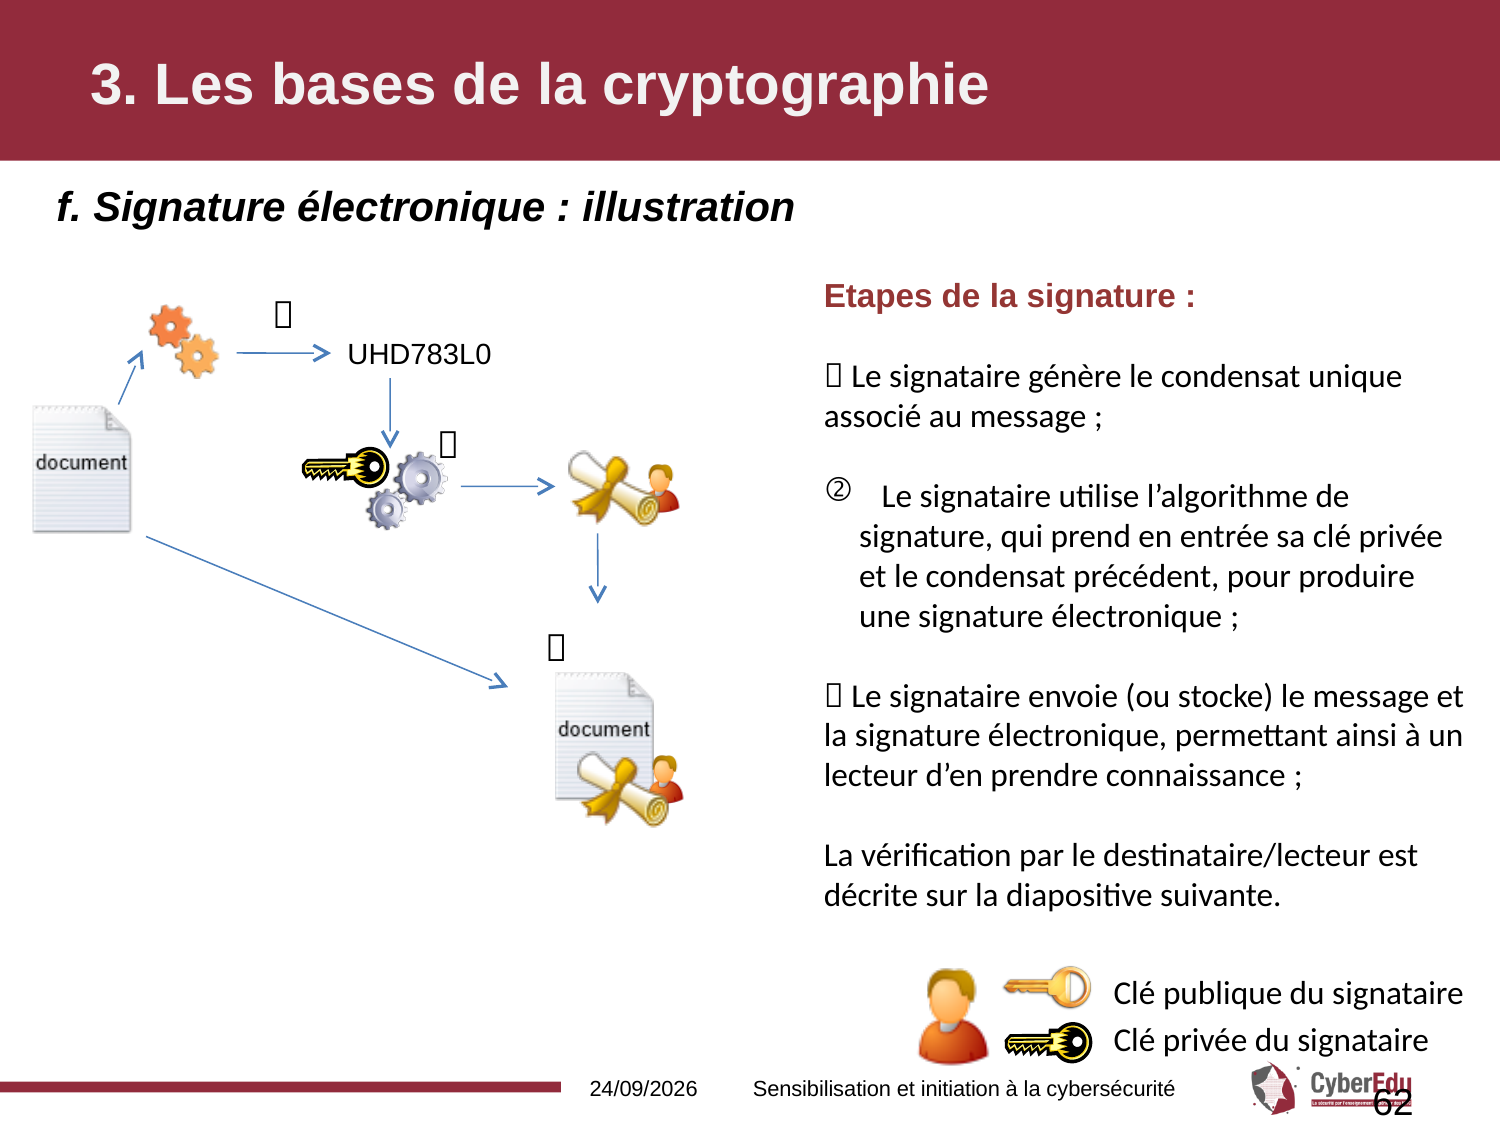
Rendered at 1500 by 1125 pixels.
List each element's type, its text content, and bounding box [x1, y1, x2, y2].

title 3. Les bases de la cryptographie [75, 1, 1425, 161]
picture [147, 304, 221, 379]
picture [1246, 1067, 1412, 1115]
picture [1378, 1101, 1388, 1113]
picture [903, 965, 1098, 1079]
footer Sensibilisation et initiation à la cybersécurité [738, 1057, 1236, 1118]
text_box UHD783L0 [332, 327, 507, 378]
text_box Clé publique du signataire [1098, 964, 1483, 1011]
picture [297, 426, 449, 534]
slide_number 15/11/2020 [561, 1057, 727, 1118]
picture [17, 404, 147, 534]
text_box  [422, 414, 475, 474]
picture [567, 441, 687, 537]
text_box  [257, 283, 310, 344]
text_box Clé privée du signataire [1098, 1011, 1483, 1067]
text_box f. Signature électronique : illustration [41, 172, 1471, 268]
picture [555, 672, 691, 838]
text_box  [530, 617, 583, 677]
text_box Etapes de la signature :  Le signataire génère le condensat unique associé au message ; Le signataire utilise l’algorithme de signature, qui prend en entrée sa clé privée et le condensat précédent, pour produire une signature électronique ;  Le signataire envoie (ou stocke) le message et la signature électronique, permettant ainsi à un lecteur d’en prendre connaissance ; La vérification par le destinataire/lecteur est décrite sur la diapositive suivante. [809, 267, 1483, 921]
